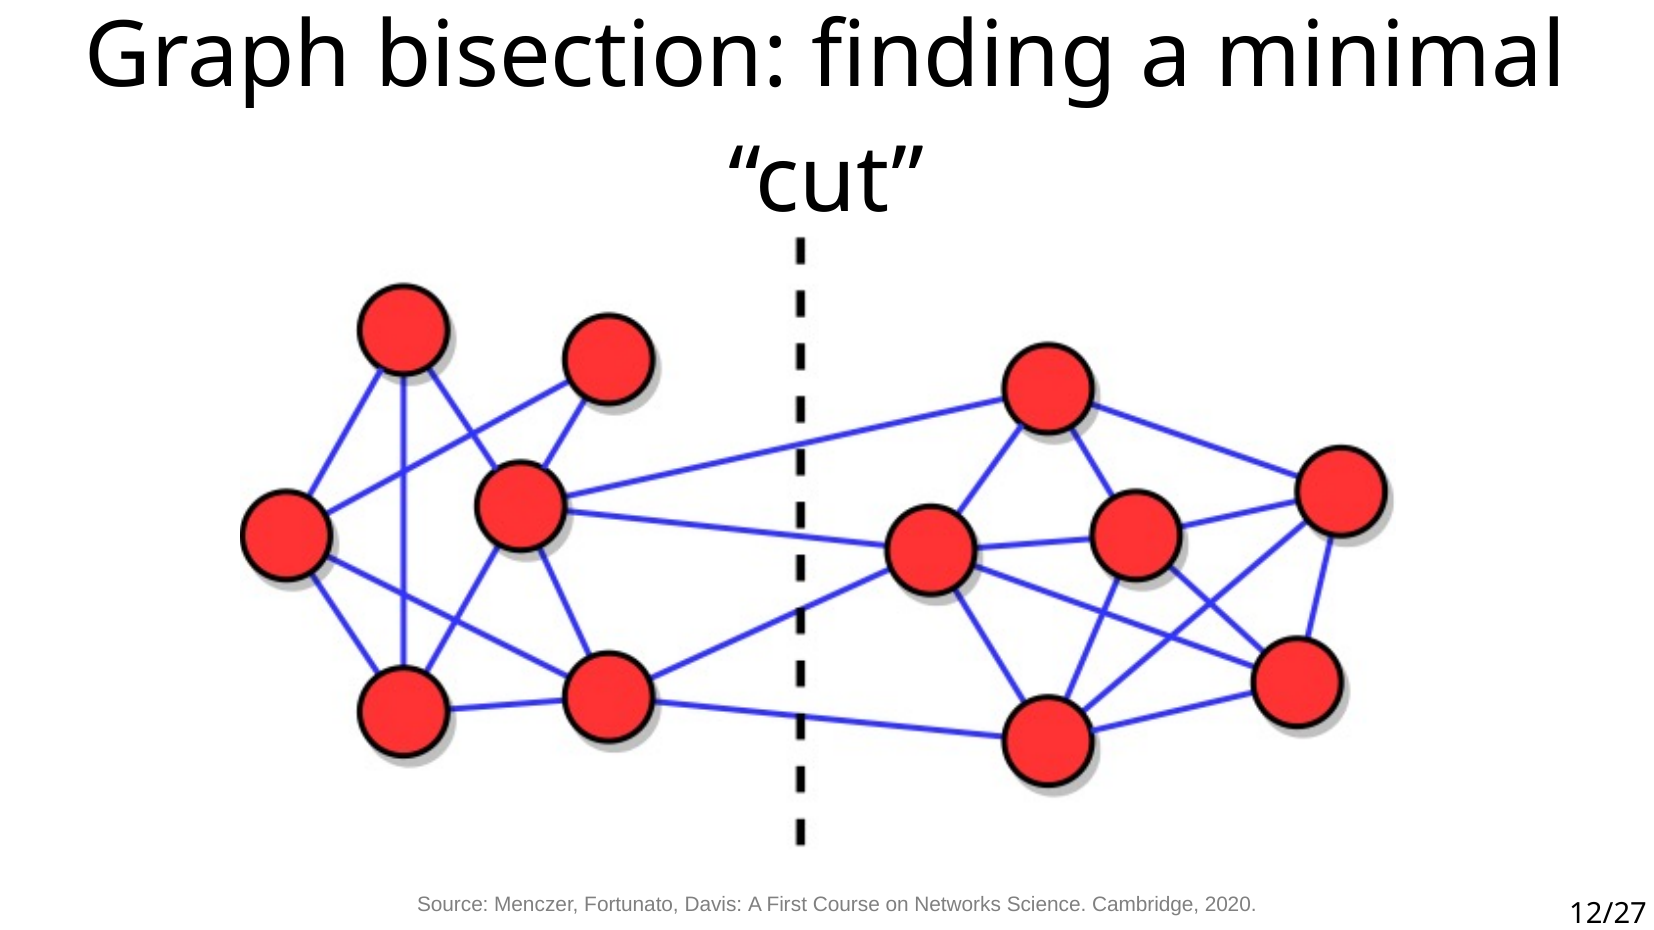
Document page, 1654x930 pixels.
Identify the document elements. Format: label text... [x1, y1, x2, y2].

title Graph bisection: finding a minimal “cut” [82, 1, 1571, 225]
picture [240, 222, 1396, 856]
text_box Source: Menczer, Fortunato, Davis: A First Course on Networks Science. Cambridge, 2020. [304, 885, 1370, 930]
